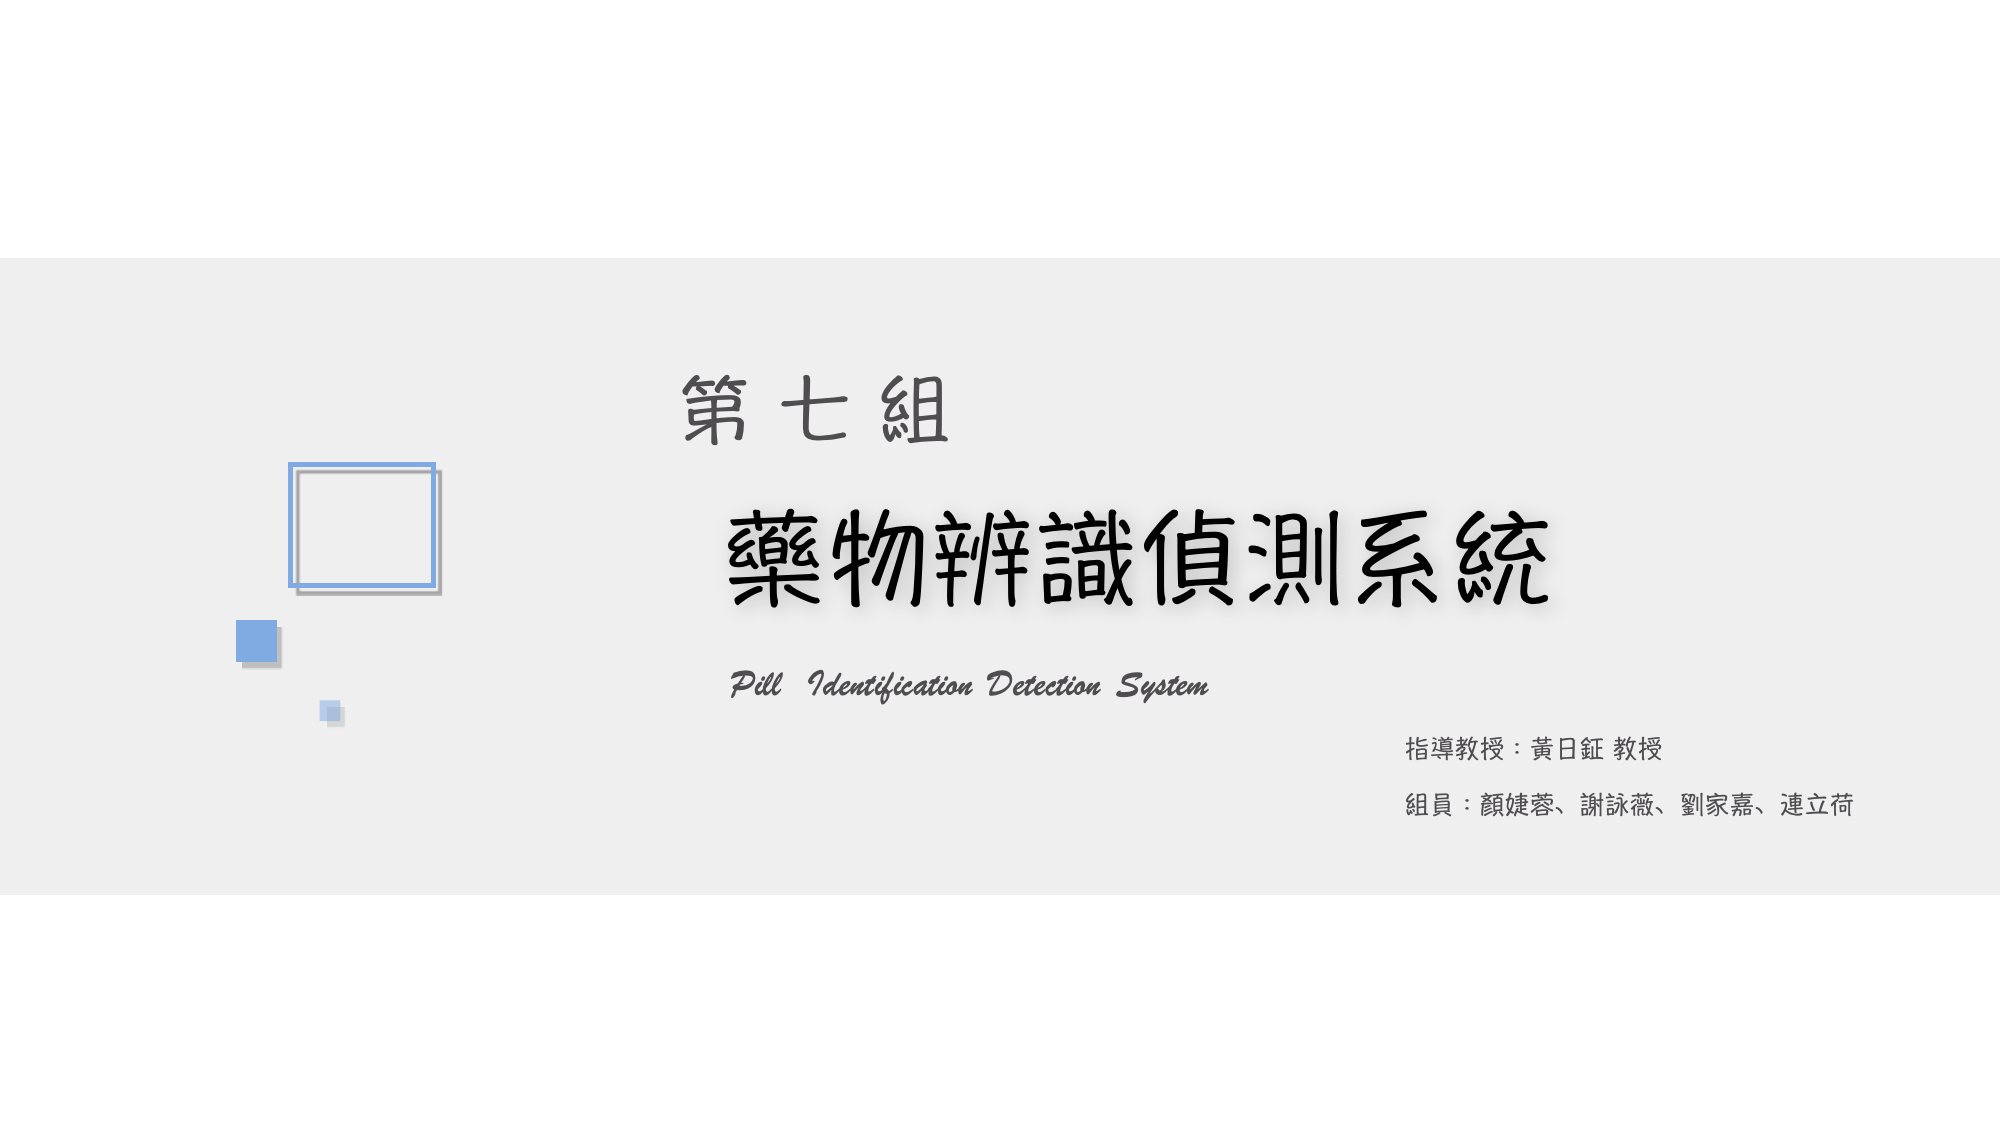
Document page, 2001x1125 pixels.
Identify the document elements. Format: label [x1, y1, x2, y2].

text_box [0, 258, 2000, 895]
picture [542, 342, 1880, 836]
